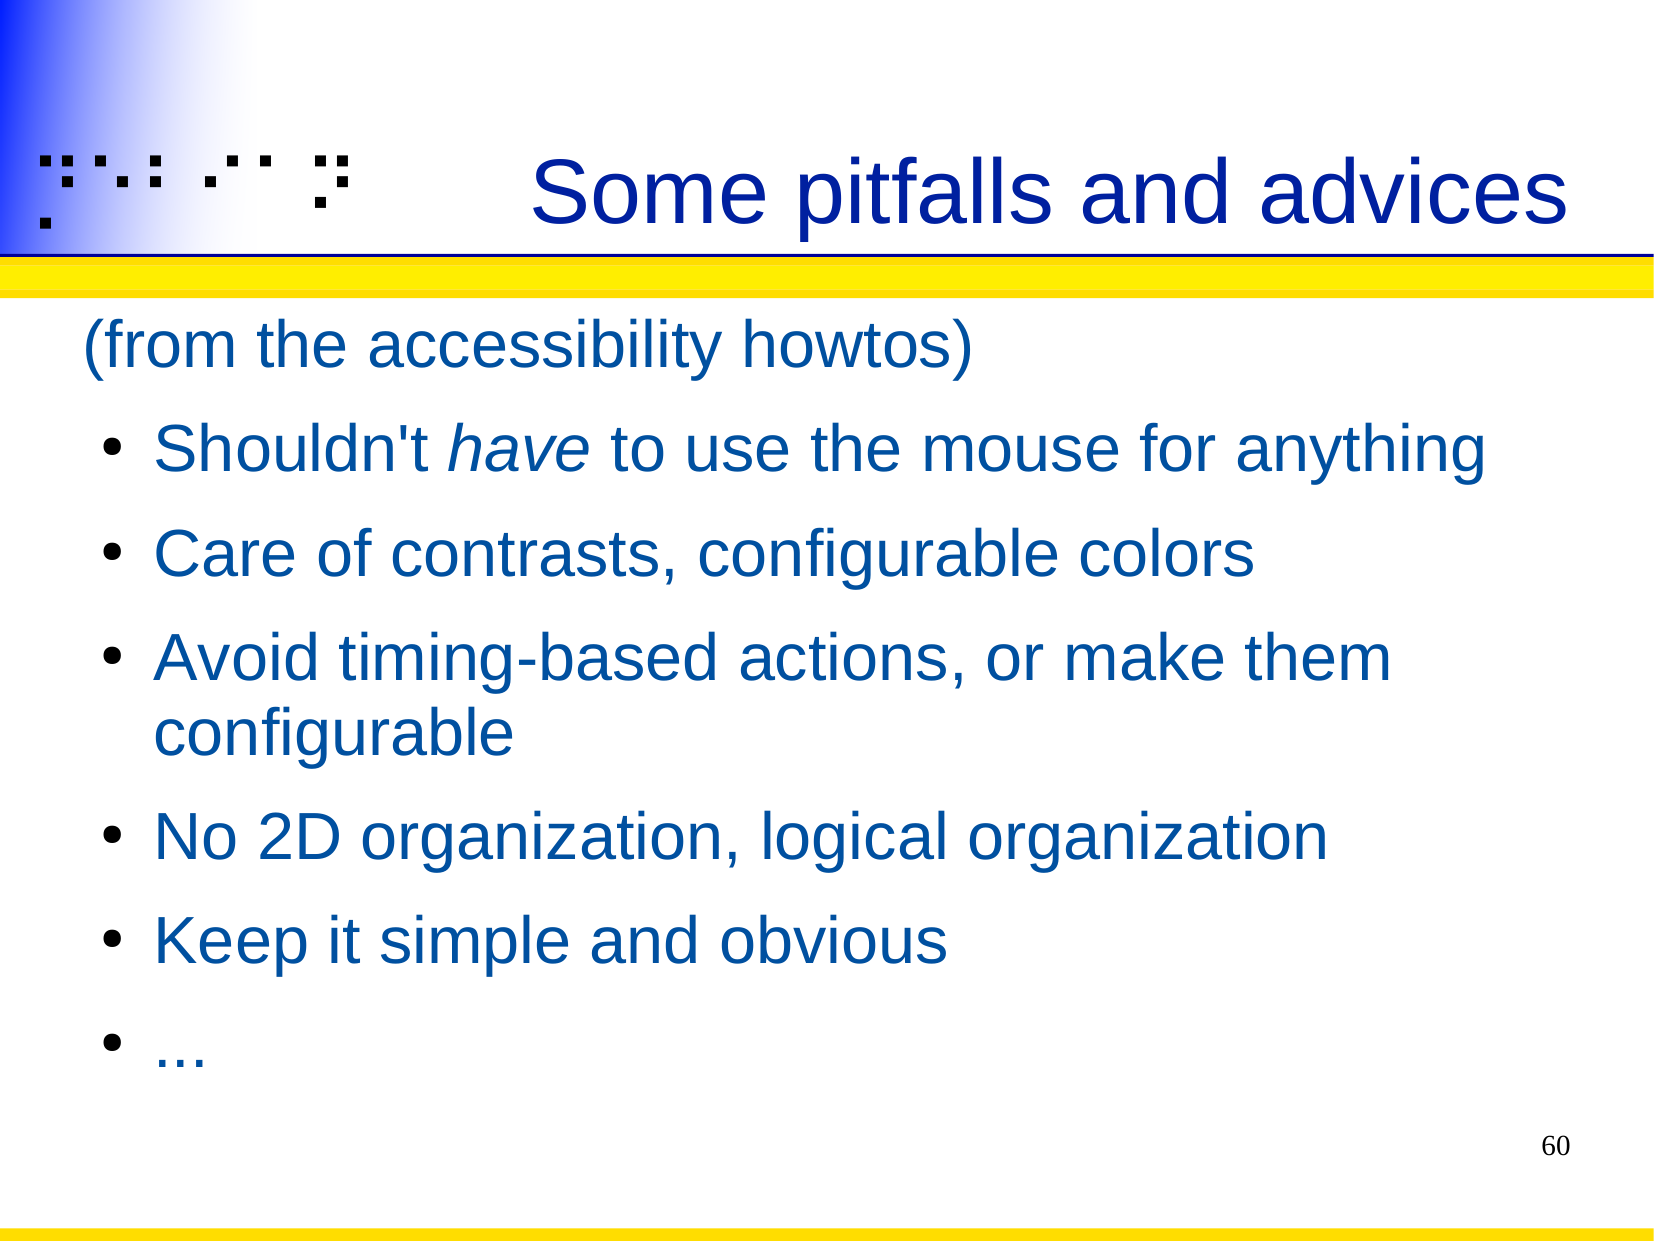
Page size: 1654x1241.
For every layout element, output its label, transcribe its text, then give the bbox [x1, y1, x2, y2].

title Some pitfalls and advices [372, 126, 1571, 257]
list (from the accessibility howtos) Shouldn't have to use the mouse for anything Care of contrasts, configurable colors Avoid timing-based actions, or make them configurable No 2D organization, logical organization Keep it simple and obvious ... [82, 307, 1571, 1111]
